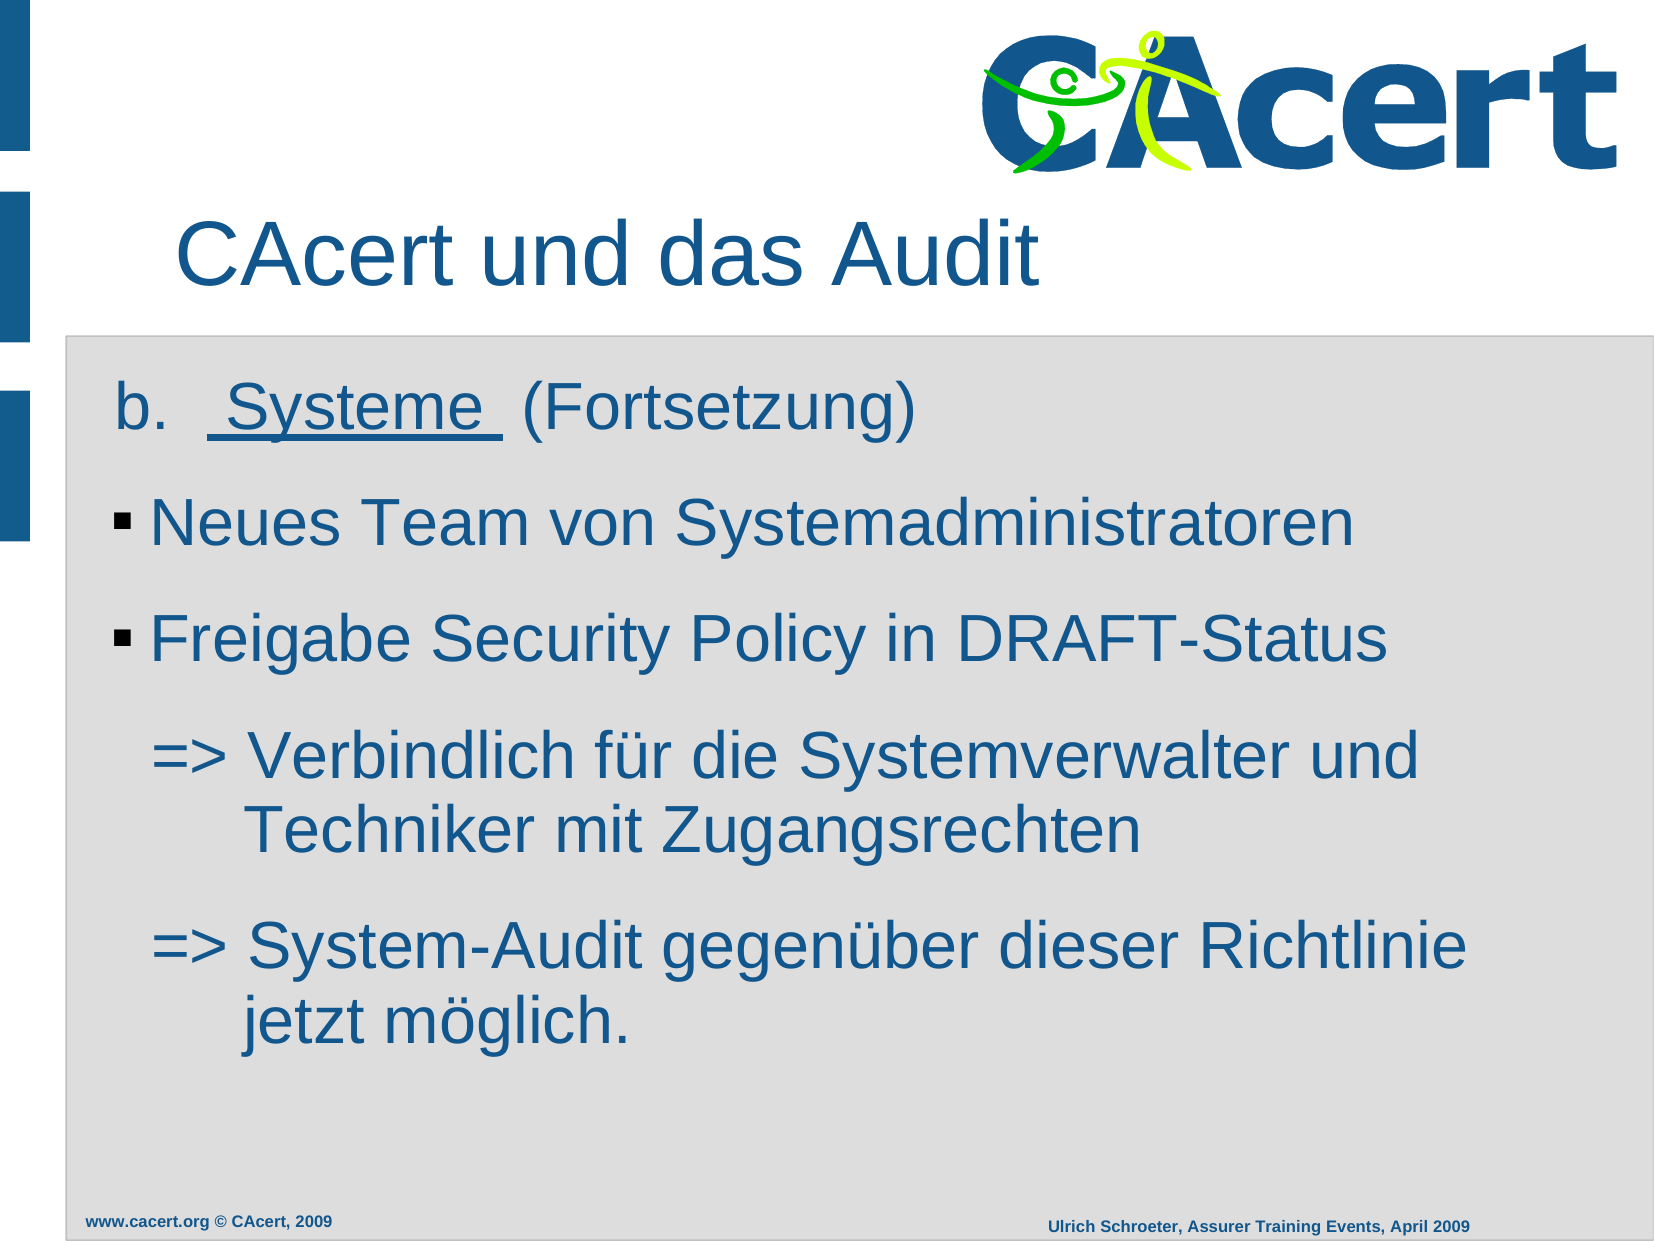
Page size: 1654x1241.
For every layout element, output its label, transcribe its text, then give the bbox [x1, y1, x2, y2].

text_box CAcert und das Audit [118, 195, 1046, 313]
text_box b. Systeme (Fortsetzung) Neues Team von Systemadministratoren Freigabe Security Policy in DRAFT-Status => Verbindlich für die Systemverwalter und Techniker mit Zugangsrechten => System-Audit gegenüber dieser Richtlinie jetzt möglich. [99, 361, 1485, 1066]
